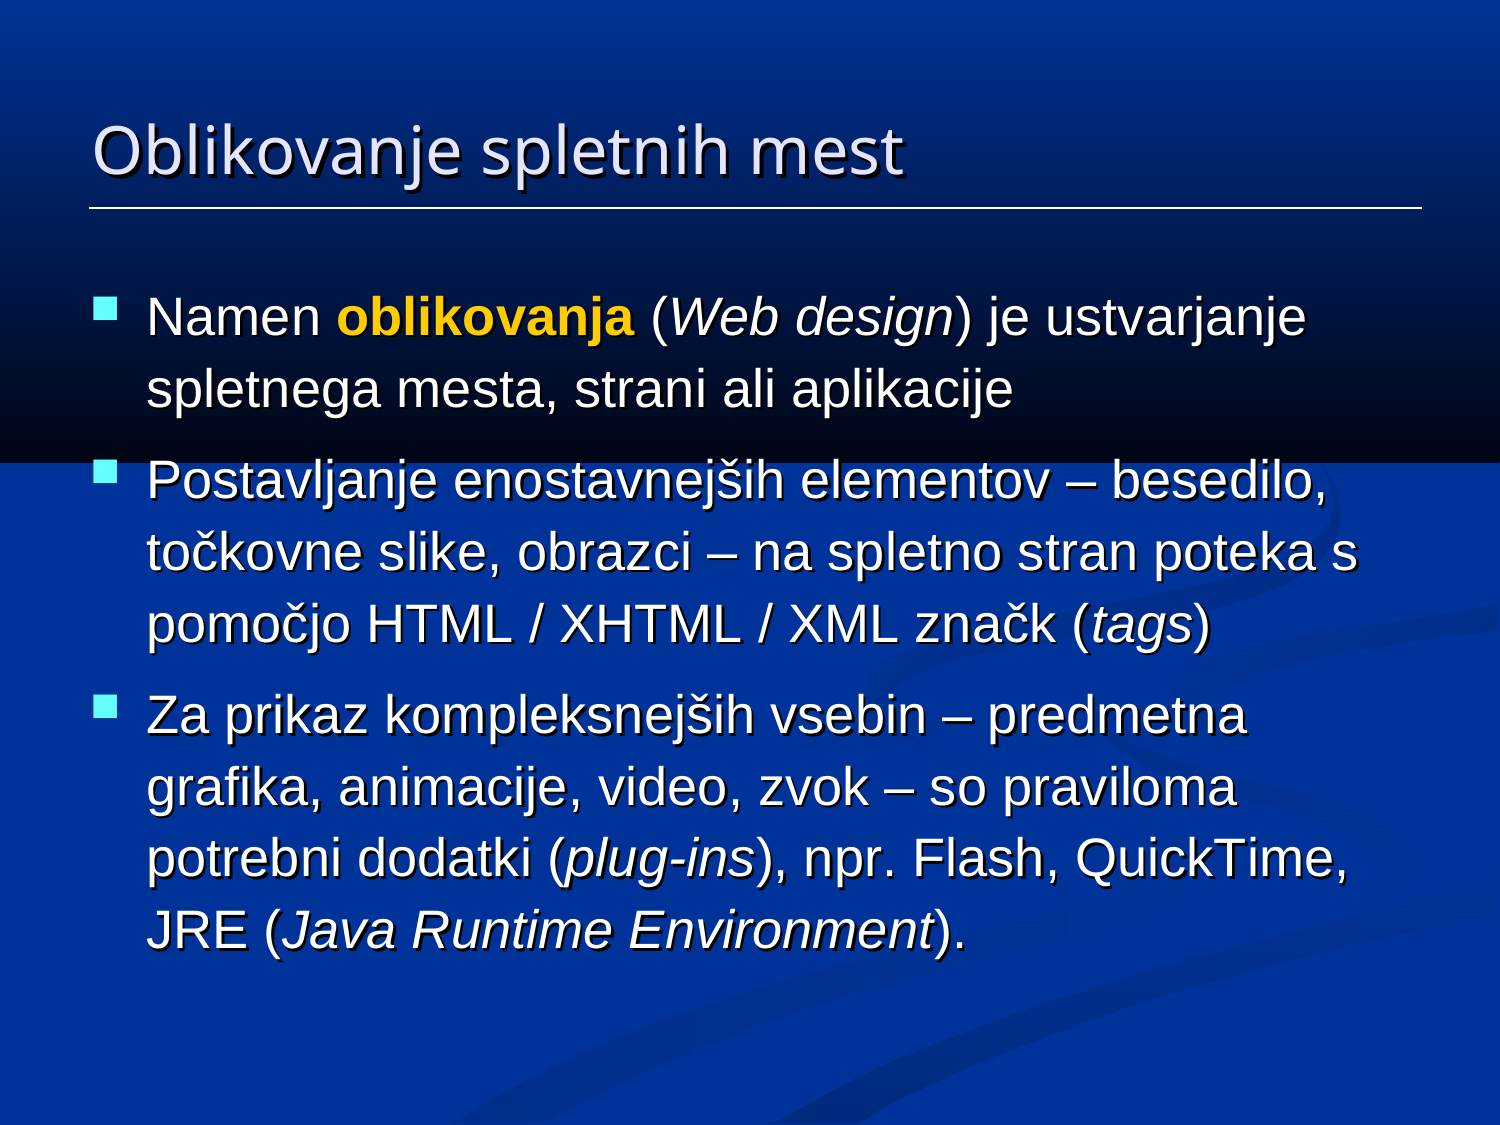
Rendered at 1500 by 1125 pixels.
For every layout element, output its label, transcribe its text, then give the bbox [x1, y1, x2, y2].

list Namen oblikovanja (Web design) je ustvarjanje spletnega mesta, strani ali aplikacije Postavljanje enostavnejših elementov – besedilo, točkovne slike, obrazci – na spletno stran poteka s pomočjo HTML / XHTML / XML značk (tags) Za prikaz kompleksnejših vsebin – predmetna grafika, animacije, video, zvok – so praviloma potrebni dodatki (plug-ins), npr. Flash, QuickTime, JRE (Java Runtime Environment). [75, 267, 1447, 1059]
text_box Oblikovanje spletnih mest [76, 54, 1459, 242]
